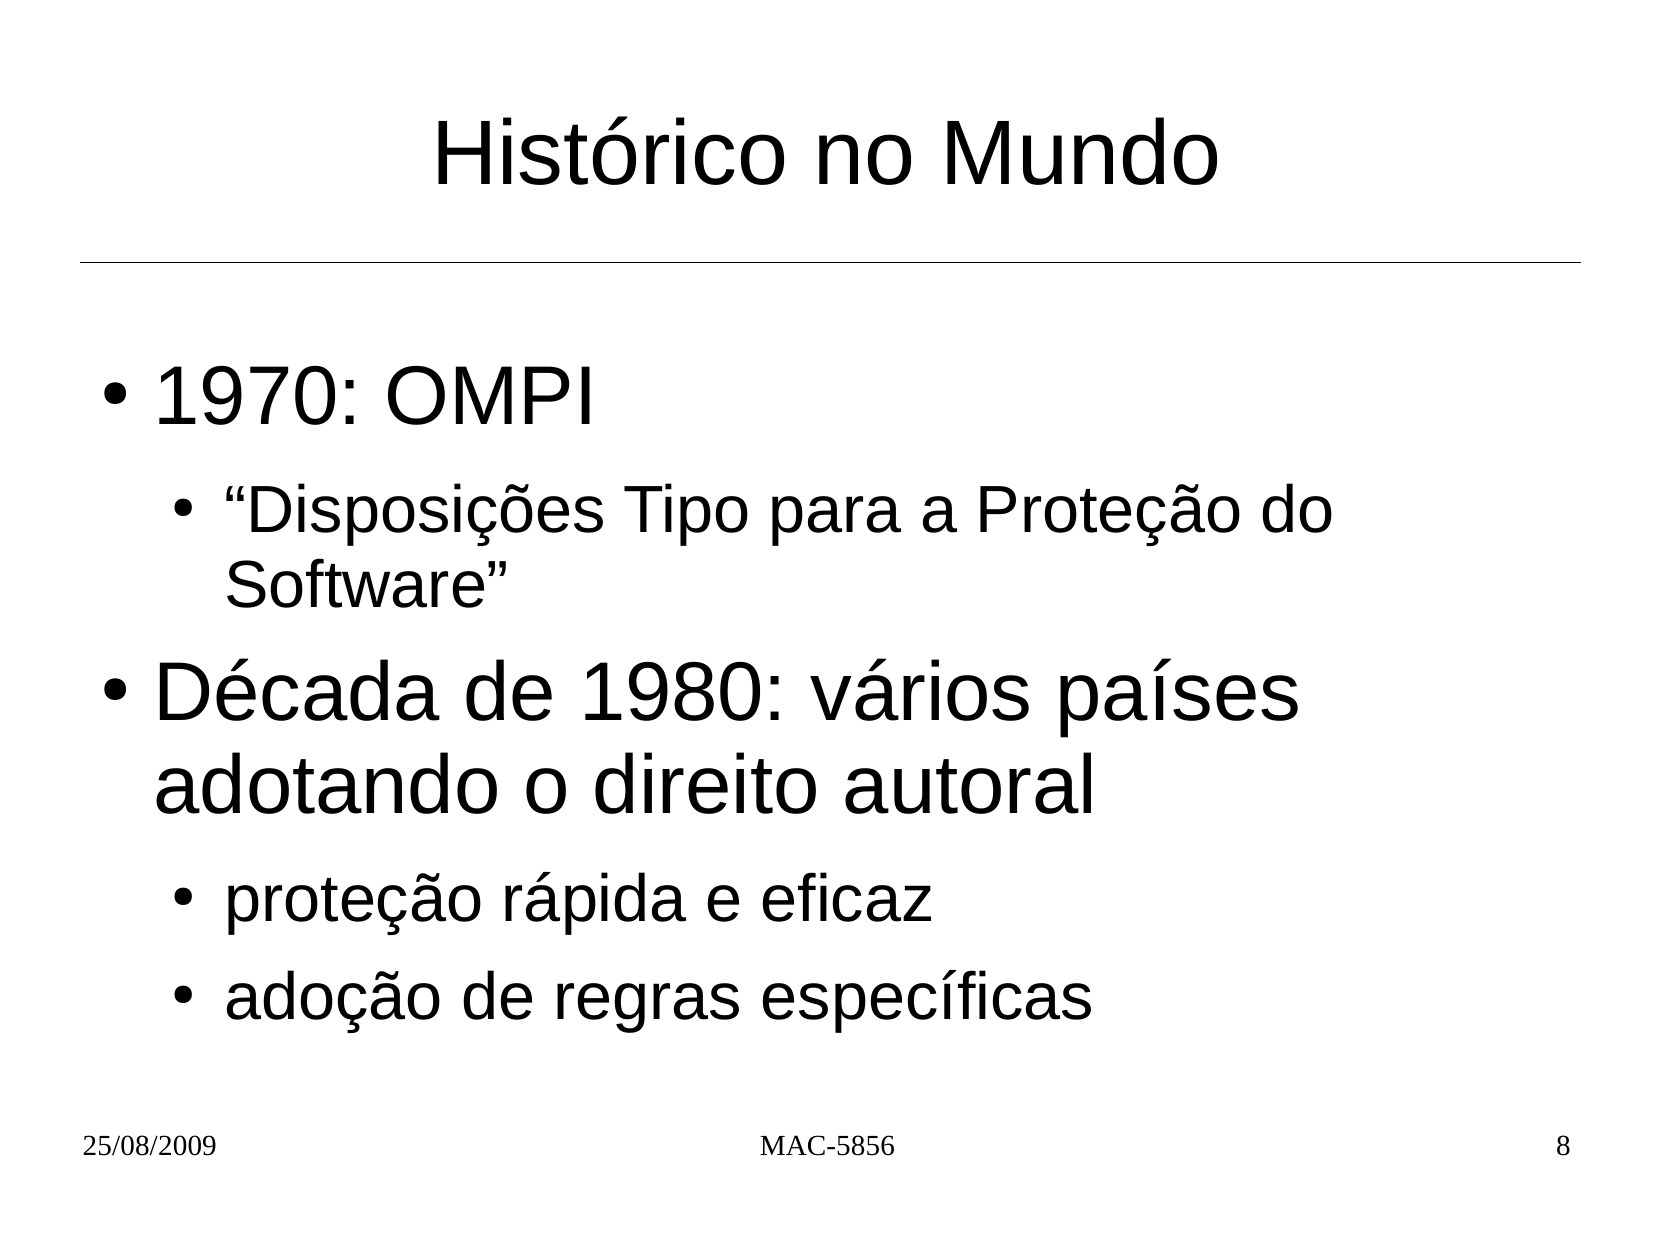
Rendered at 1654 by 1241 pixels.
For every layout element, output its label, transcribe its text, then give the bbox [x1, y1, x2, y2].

list 1970: OMPI “Disposições Tipo para a Proteção do Software” Década de 1980: vários países adotando o direito autoral proteção rápida e eficaz adoção de regras específicas [82, 349, 1571, 1098]
title Histórico no Mundo [82, 56, 1571, 250]
